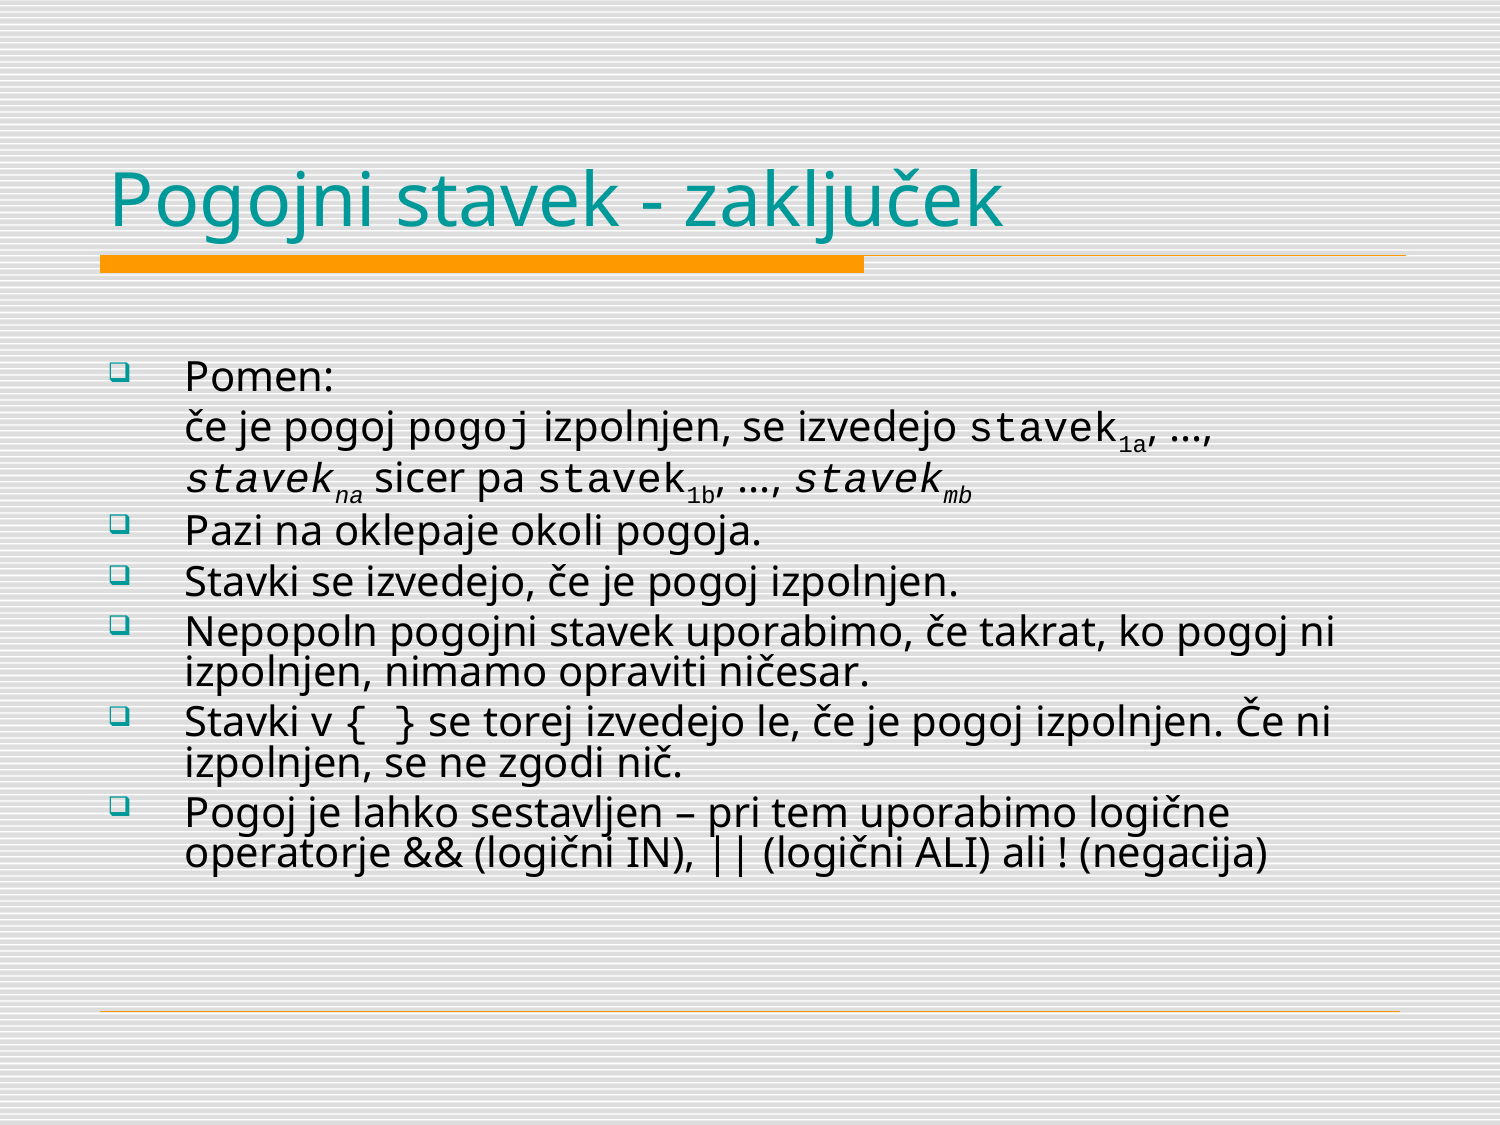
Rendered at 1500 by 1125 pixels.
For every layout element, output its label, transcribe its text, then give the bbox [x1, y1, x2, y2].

title Pogojni stavek - zaključek [94, 49, 1407, 250]
list Pomen: če je pogoj pogoj izpolnjen, se izvedejo stavek1a, ..., stavekna sicer pa stavek1b, ..., stavekmb Pazi na oklepaje okoli pogoja. Stavki se izvedejo, če je pogoj izpolnjen. Nepopoln pogojni stavek uporabimo, če takrat, ko pogoj ni izpolnjen, nimamo opraviti ničesar. Stavki v { } se torej izvedejo le, če je pogoj izpolnjen. Če ni izpolnjen, se ne zgodi nič. Pogoj je lahko sestavljen – pri tem uporabimo logične operatorje && (logični IN), || (logični ALI) ali ! (negacija) [92, 287, 1406, 988]
picture [0, 0, 1500, 1125]
